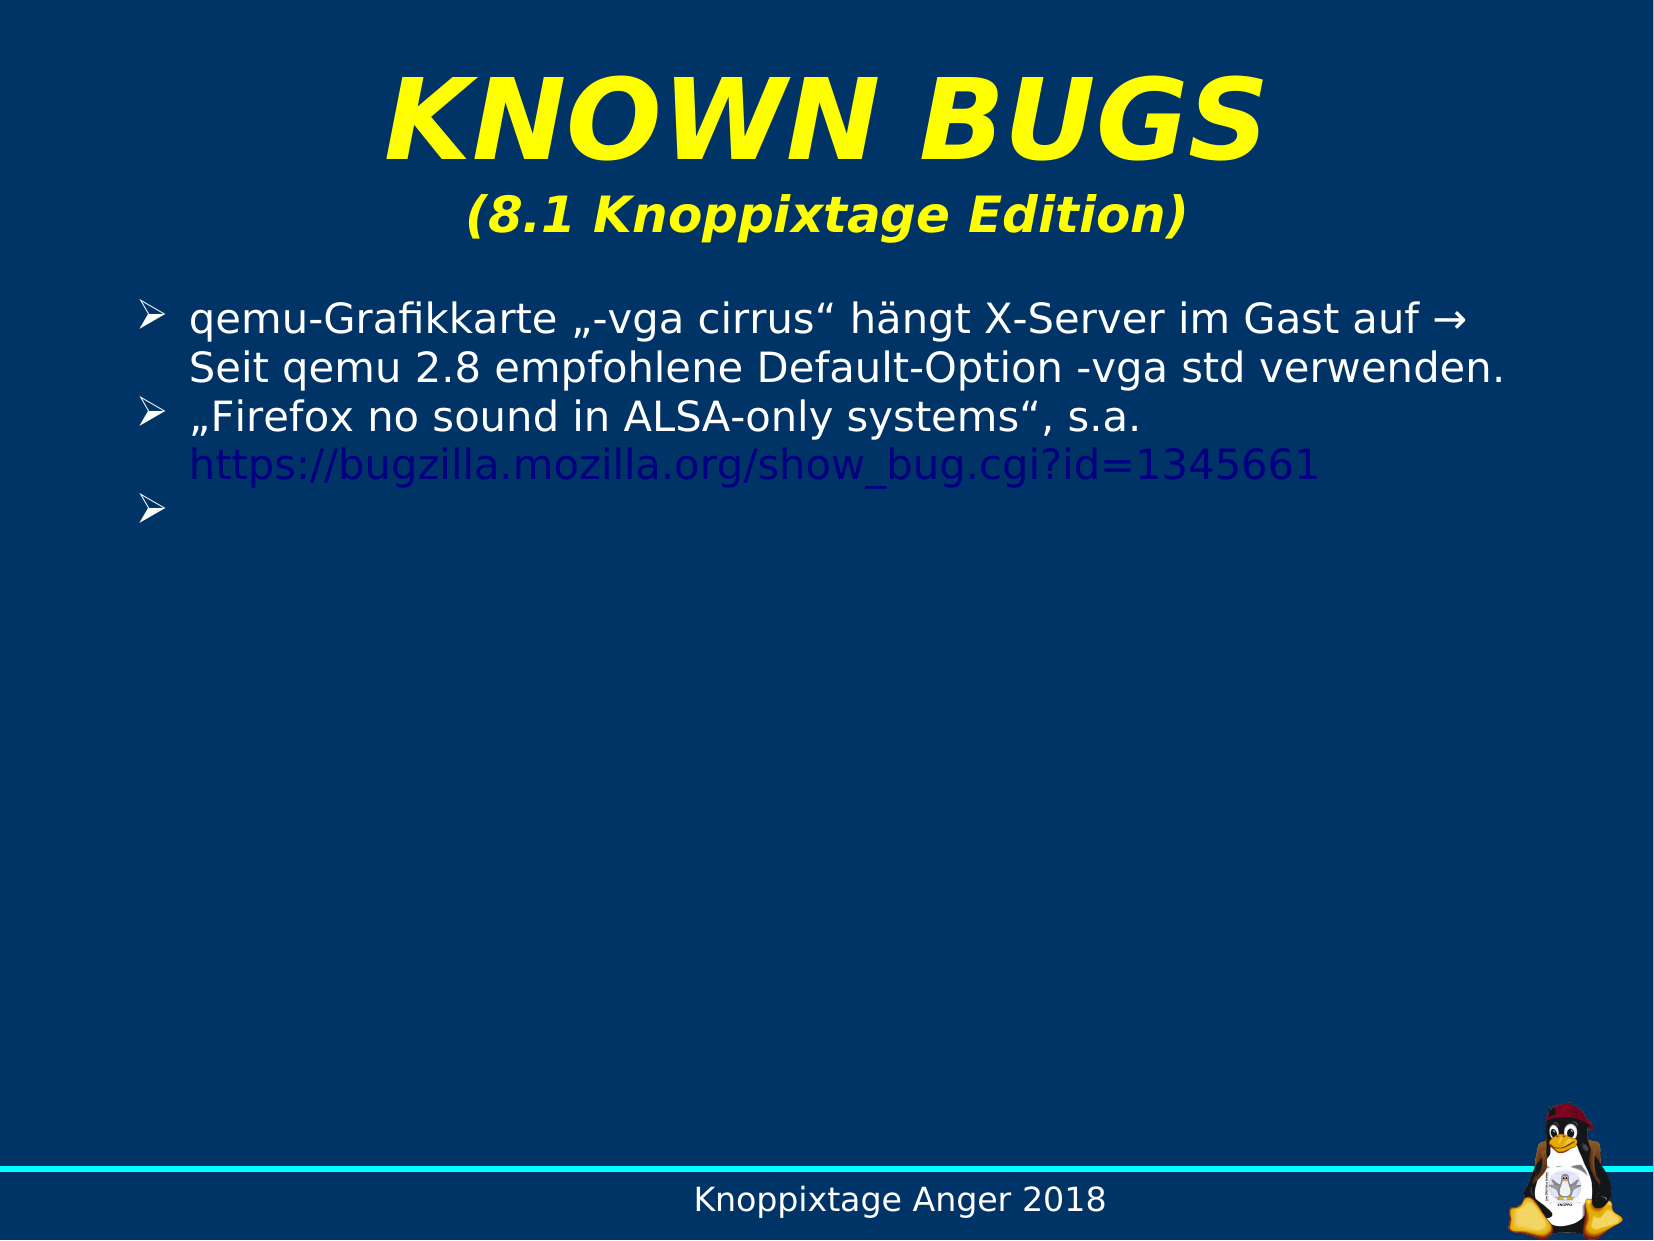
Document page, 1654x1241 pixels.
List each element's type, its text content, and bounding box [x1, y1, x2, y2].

picture [1505, 1100, 1625, 1241]
title KNOWN BUGS (8.1 Knoppixtage Edition) [121, 46, 1534, 254]
list qemu-Grafikkarte „-vga cirrus“ hängt X-Server im Gast auf → Seit qemu 2.8 empfohlene Default-Option -vga std verwenden. „Firefox no sound in ALSA-only systems“, s.a. https://bugzilla.mozilla.org/show_bug.cgi?id=1345661 [118, 295, 1558, 1106]
